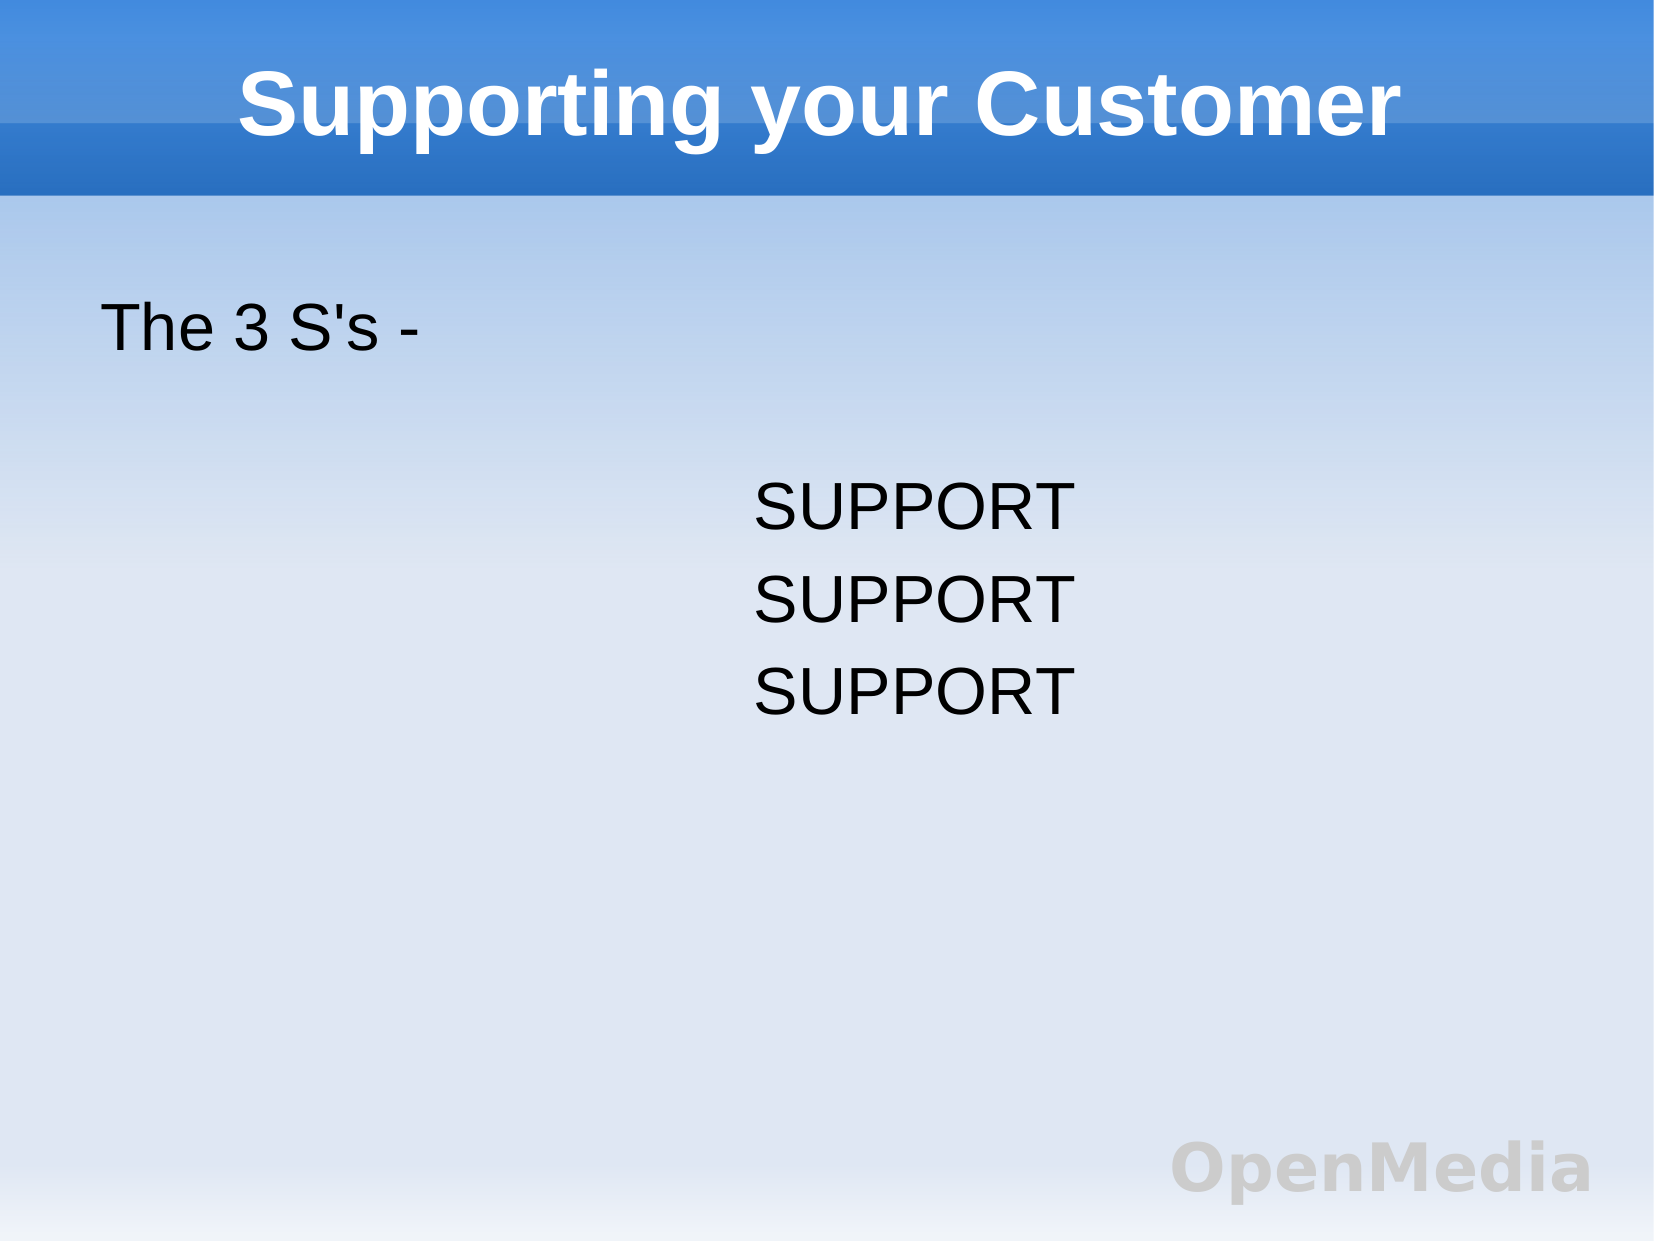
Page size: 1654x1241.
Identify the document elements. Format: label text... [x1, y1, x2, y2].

title Supporting your Customer [76, 0, 1565, 208]
picture [0, 0, 1654, 1241]
list The 3 S's - SUPPORT SUPPORT SUPPORT [82, 290, 1571, 1109]
